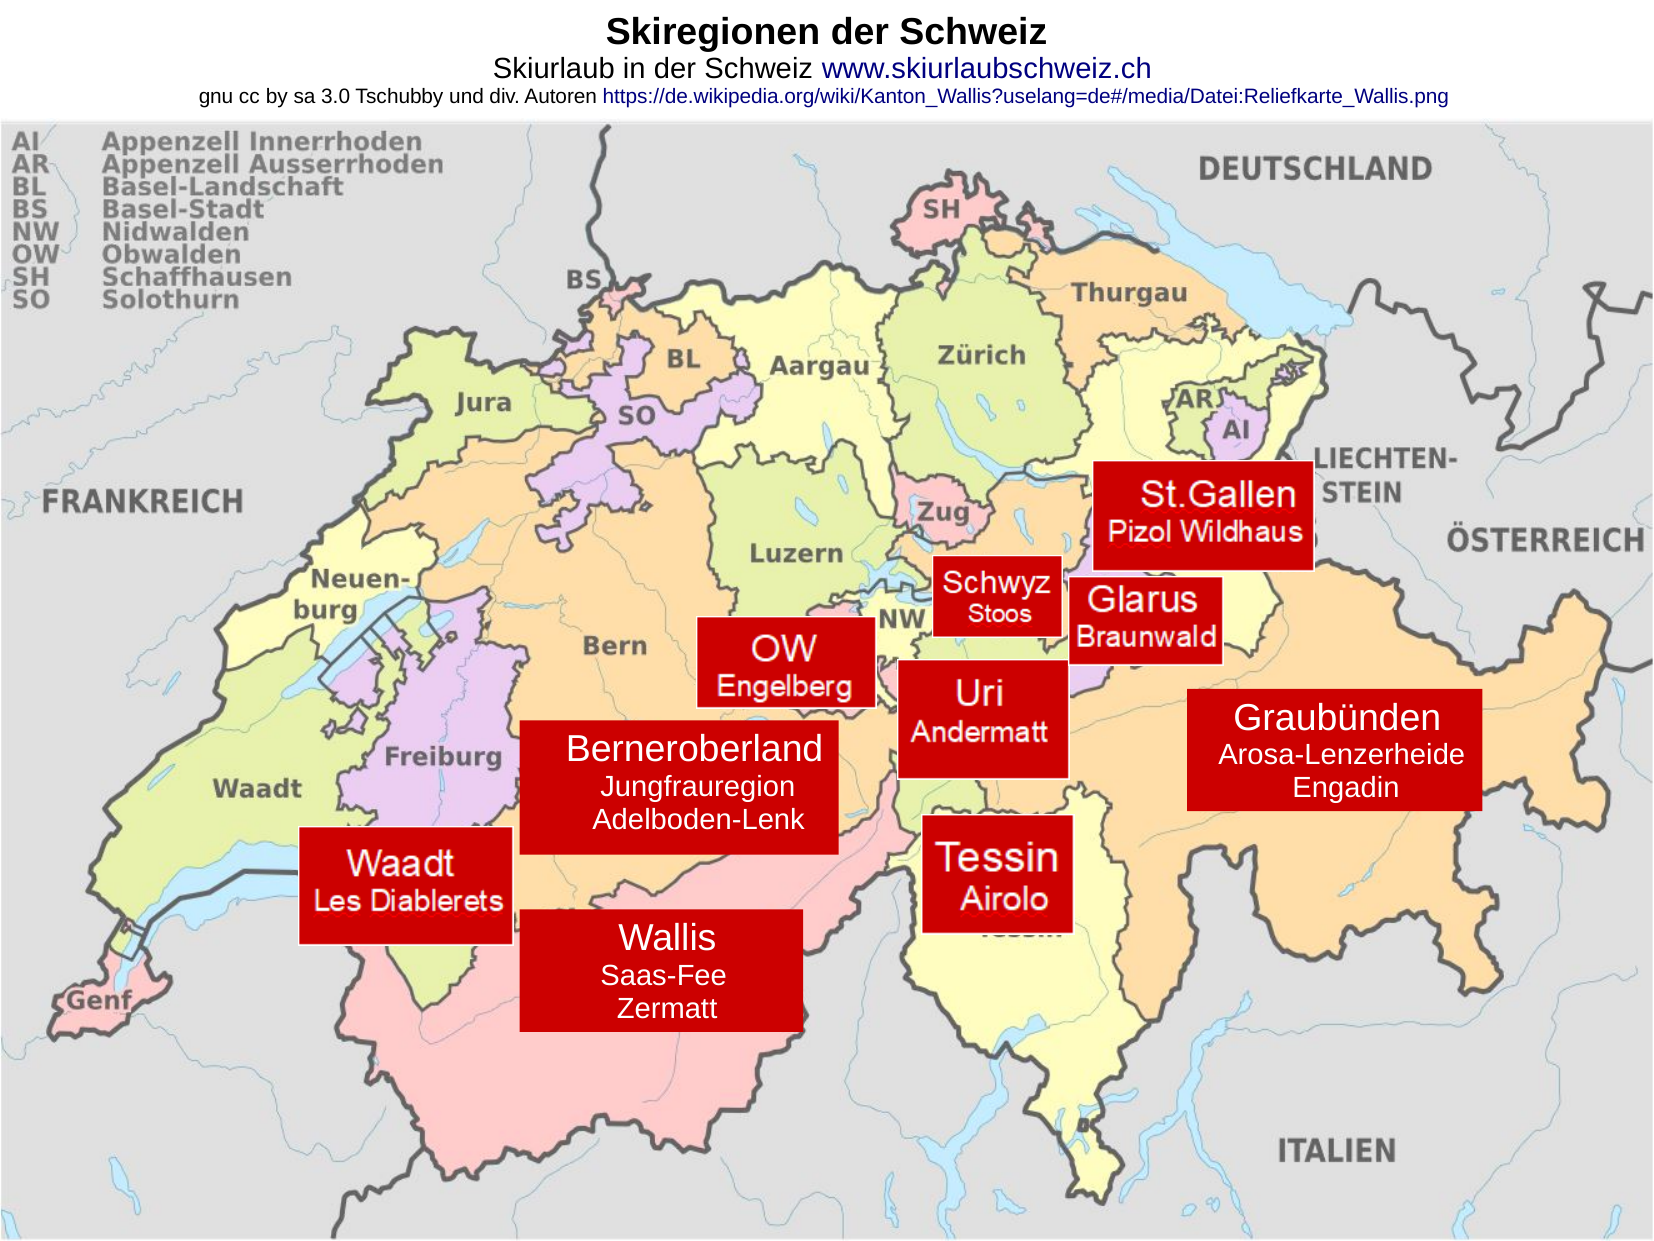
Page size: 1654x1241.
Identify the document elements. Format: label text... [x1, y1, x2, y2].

text_box Graubünden Arosa-Lenzerheide Engadin [1187, 688, 1483, 812]
text_box Wallis Saas-Fee Zermatt [519, 909, 804, 1032]
text_box Berneroberland Jungfrauregion Adelboden-Lenk [519, 720, 839, 855]
picture [0, 118, 1654, 1241]
title Skiregionen der Schweiz Skiurlaub in der Schweiz www.skiurlaubschweiz.ch gnu cc by sa 3.0 Tschubby und div. Autoren https://de.wikipedia.org/wiki/Kanton_Wallis?uselang=de#/media/Datei:Reliefkarte_Wallis.png [0, 0, 1654, 118]
